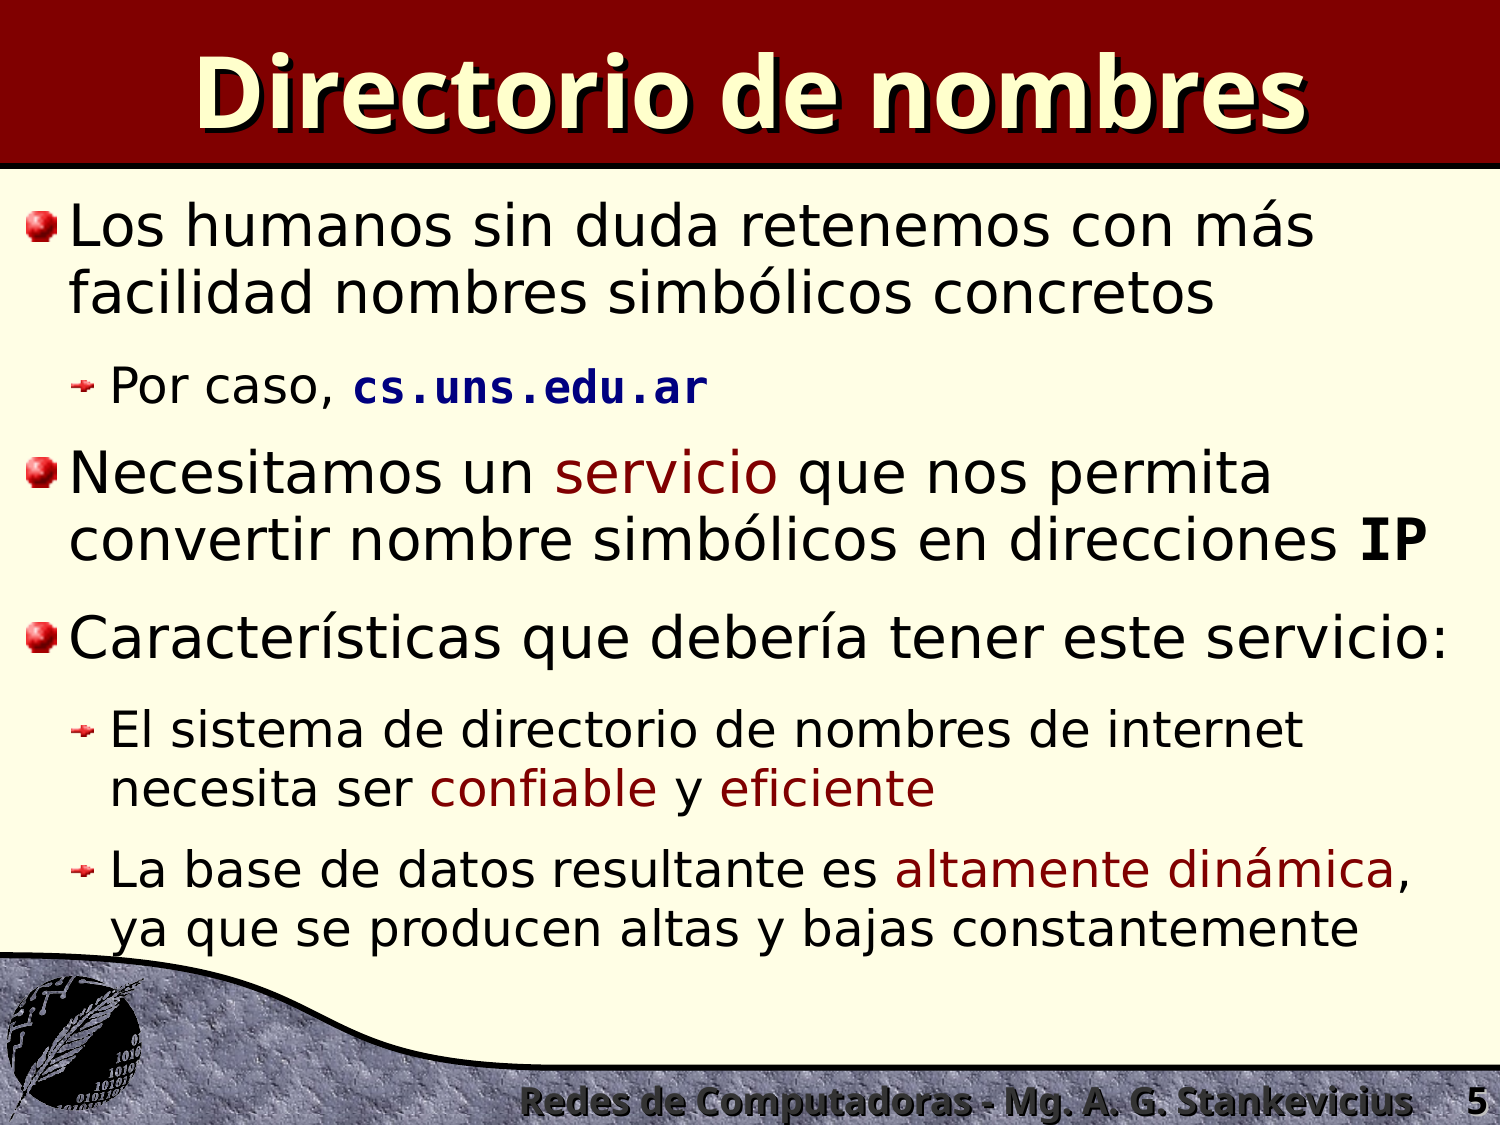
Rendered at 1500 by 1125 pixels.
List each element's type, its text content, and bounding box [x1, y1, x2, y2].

picture [0, 959, 1500, 1125]
picture [790, 1100, 795, 1110]
list Los humanos sin duda retenemos con más facilidad nombres simbólicos concretos Por caso, cs.uns.edu.ar Necesitamos un servicio que nos permita convertir nombre simbólicos en direcciones IP Características que debería tener este servicio: El sistema de directorio de nombres de internet necesita ser confiable y eficiente La base de datos resultante es altamente dinámica, ya que se producen altas y bajas constantemente [11, 192, 1486, 959]
picture [1047, 1100, 1054, 1110]
title Directorio de nombres [15, 5, 1485, 160]
